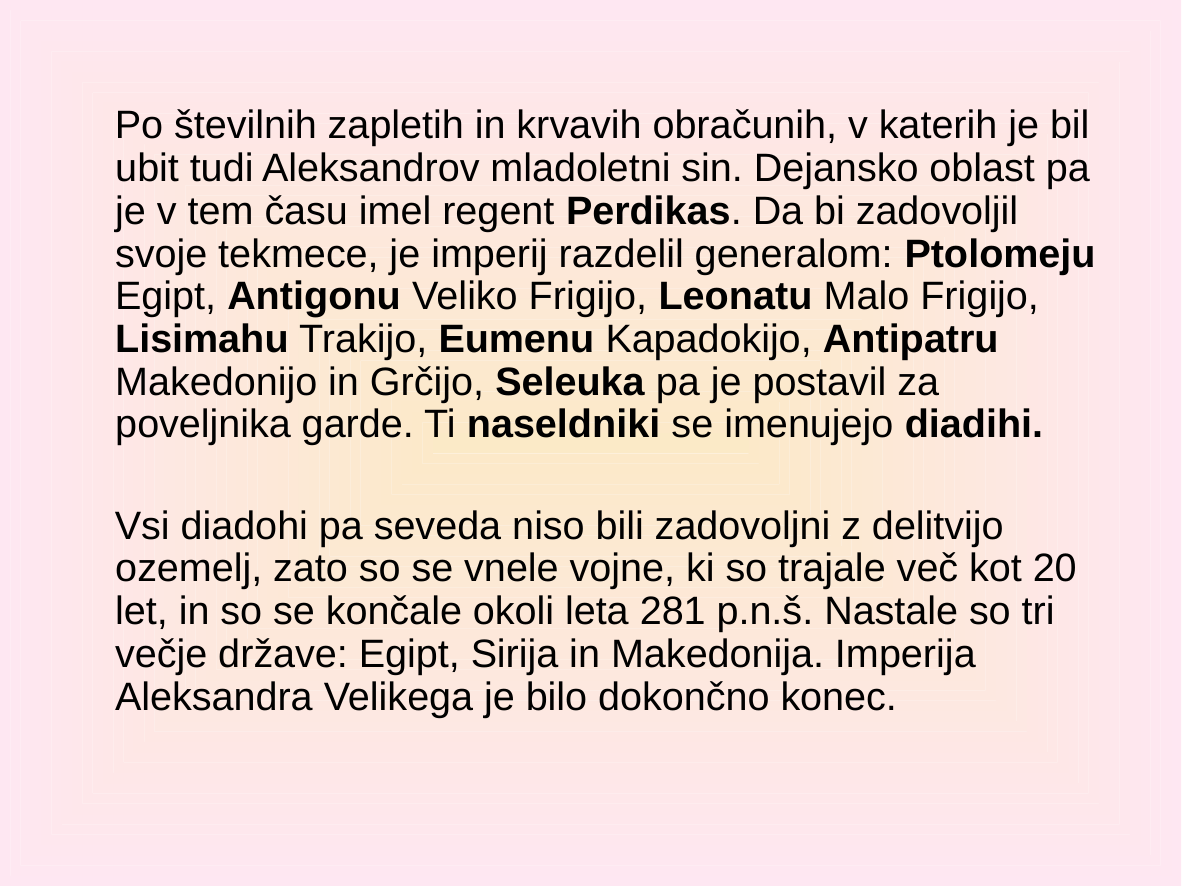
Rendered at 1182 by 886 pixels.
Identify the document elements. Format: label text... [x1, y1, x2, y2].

list Po številnih zapletih in krvavih obračunih, v katerih je bil ubit tudi Aleksandrov mladoletni sin. Dejansko oblast pa je v tem času imel regent Perdikas. Da bi zadovoljil svoje tekmece, je imperij razdelil generalom: Ptolomeju Egipt, Antigonu Veliko Frigijo, Leonatu Malo Frigijo, Lisimahu Trakijo, Eumenu Kapadokijo, Antipatru Makedonijo in Grčijo, Seleuka pa je postavil za poveljnika garde. Ti naseldniki se imenujejo diadihi. Vsi diadohi pa seveda niso bili zadovoljni z delitvijo ozemelj, zato so se vnele vojne, ki so trajale več kot 20 let, in so se končale okoli leta 281 p.n.š. Nastale so tri večje države: Egipt, Sirija in Makedonija. Imperija Aleksandra Velikega je bilo dokončno konec. [59, 98, 1123, 792]
